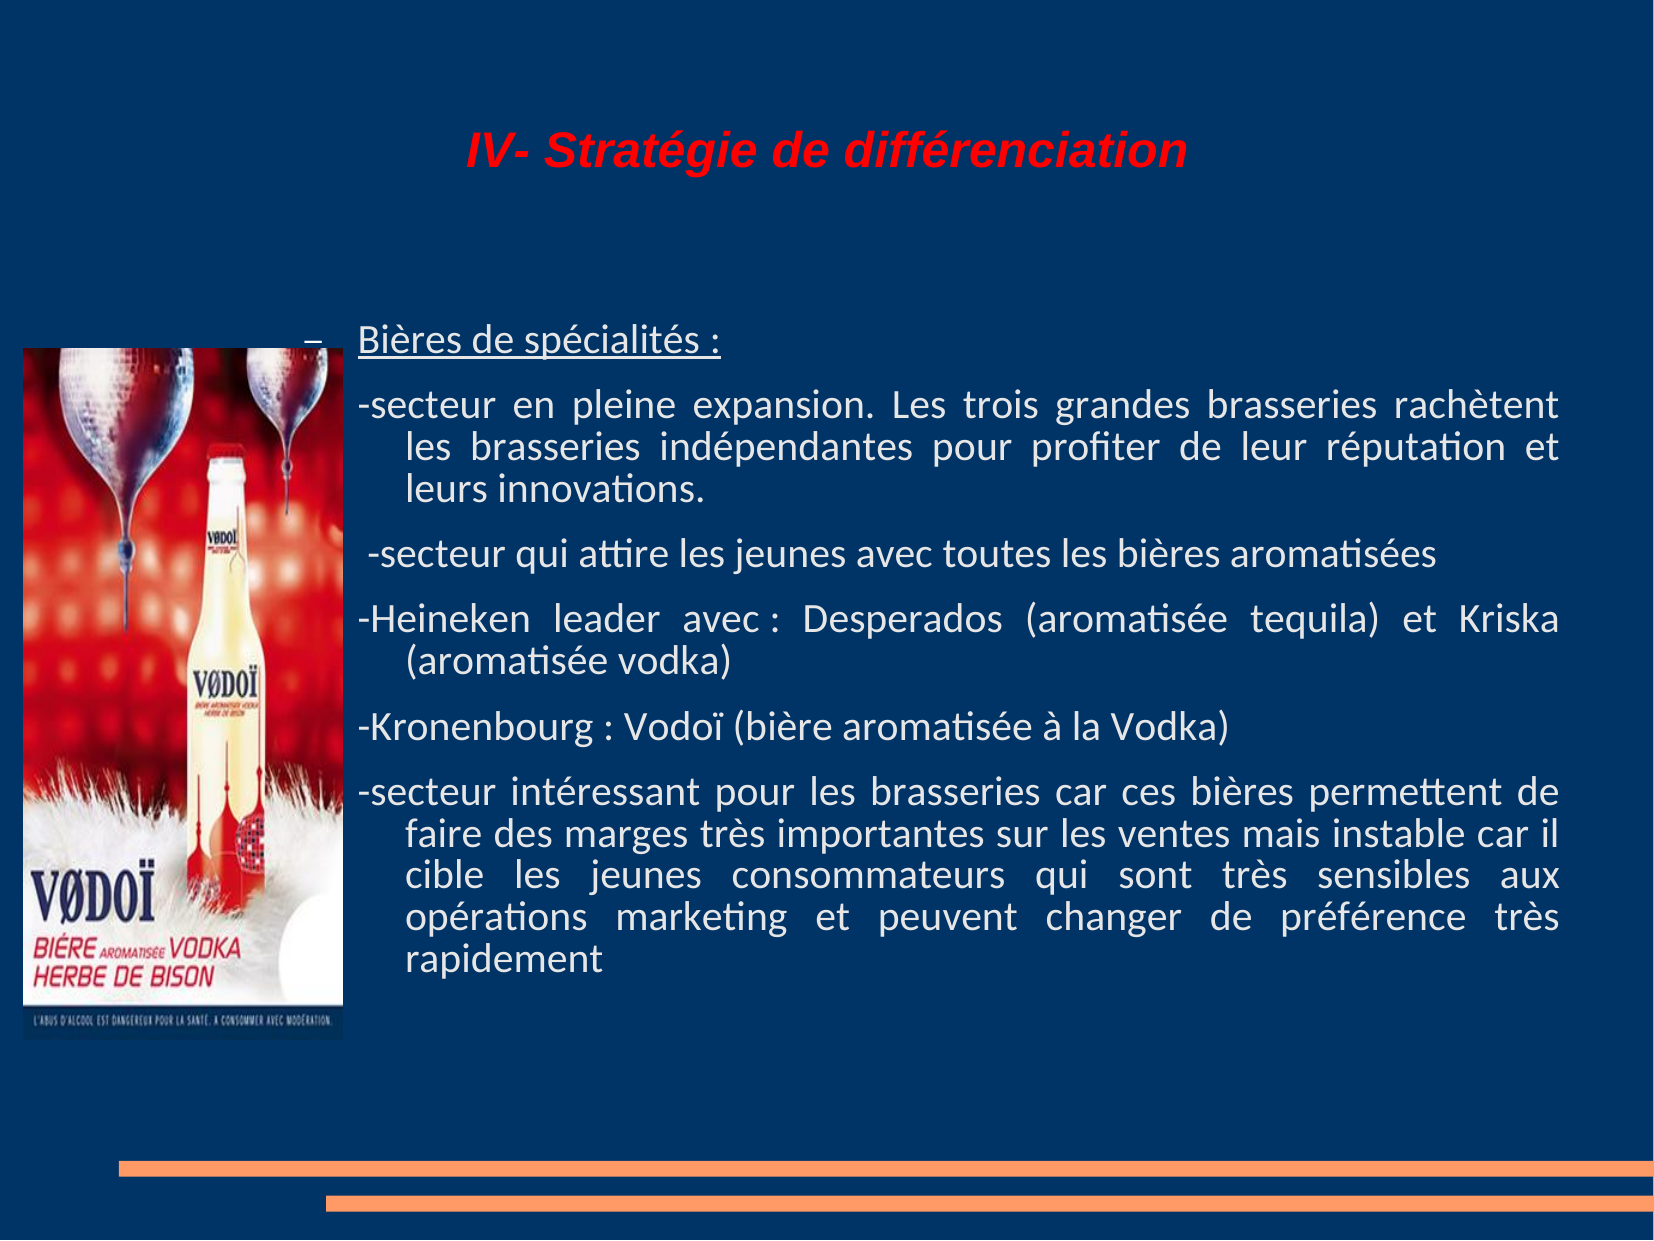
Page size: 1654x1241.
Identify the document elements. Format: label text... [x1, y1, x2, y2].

picture [23, 348, 343, 1040]
title IV- Stratégie de différenciation [121, 46, 1534, 254]
list Bières de spécialités : -secteur en pleine expansion. Les trois grandes brasseries rachètent les brasseries indépendantes pour profiter de leur réputation et leurs innovations. -secteur qui attire les jeunes avec toutes les bières aromatisées -Heineken leader avec : Desperados (aromatisée tequila) et Kriska (aromatisée vodka) -Kronenbourg : Vodoï (bière aromatisée à la Vodka) -secteur intéressant pour les brasseries car ces bières permettent de faire des marges très importantes sur les ventes mais instable car il cible les jeunes consommateurs qui sont très sensibles aux opérations marketing et peuvent changer de préférence très rapidement [121, 322, 1561, 1132]
